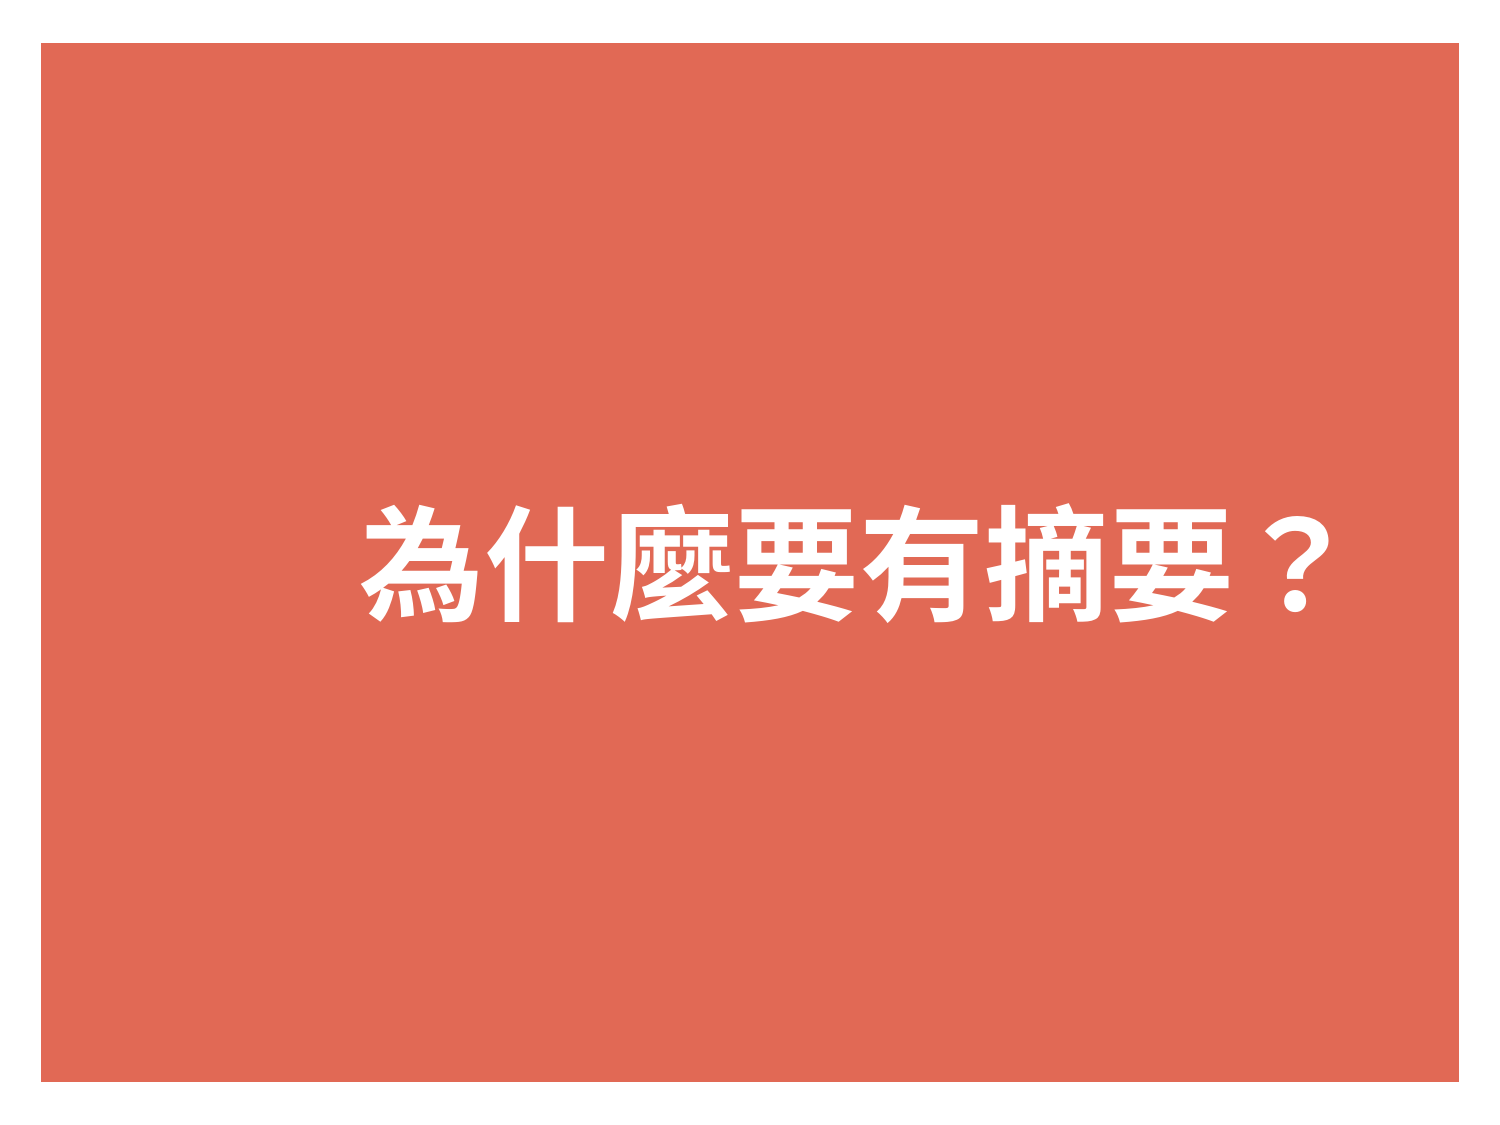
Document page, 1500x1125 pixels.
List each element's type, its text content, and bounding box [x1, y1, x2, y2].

text_box 為什麼要有摘要？ [312, 479, 1282, 646]
text_box [41, 43, 1459, 1082]
